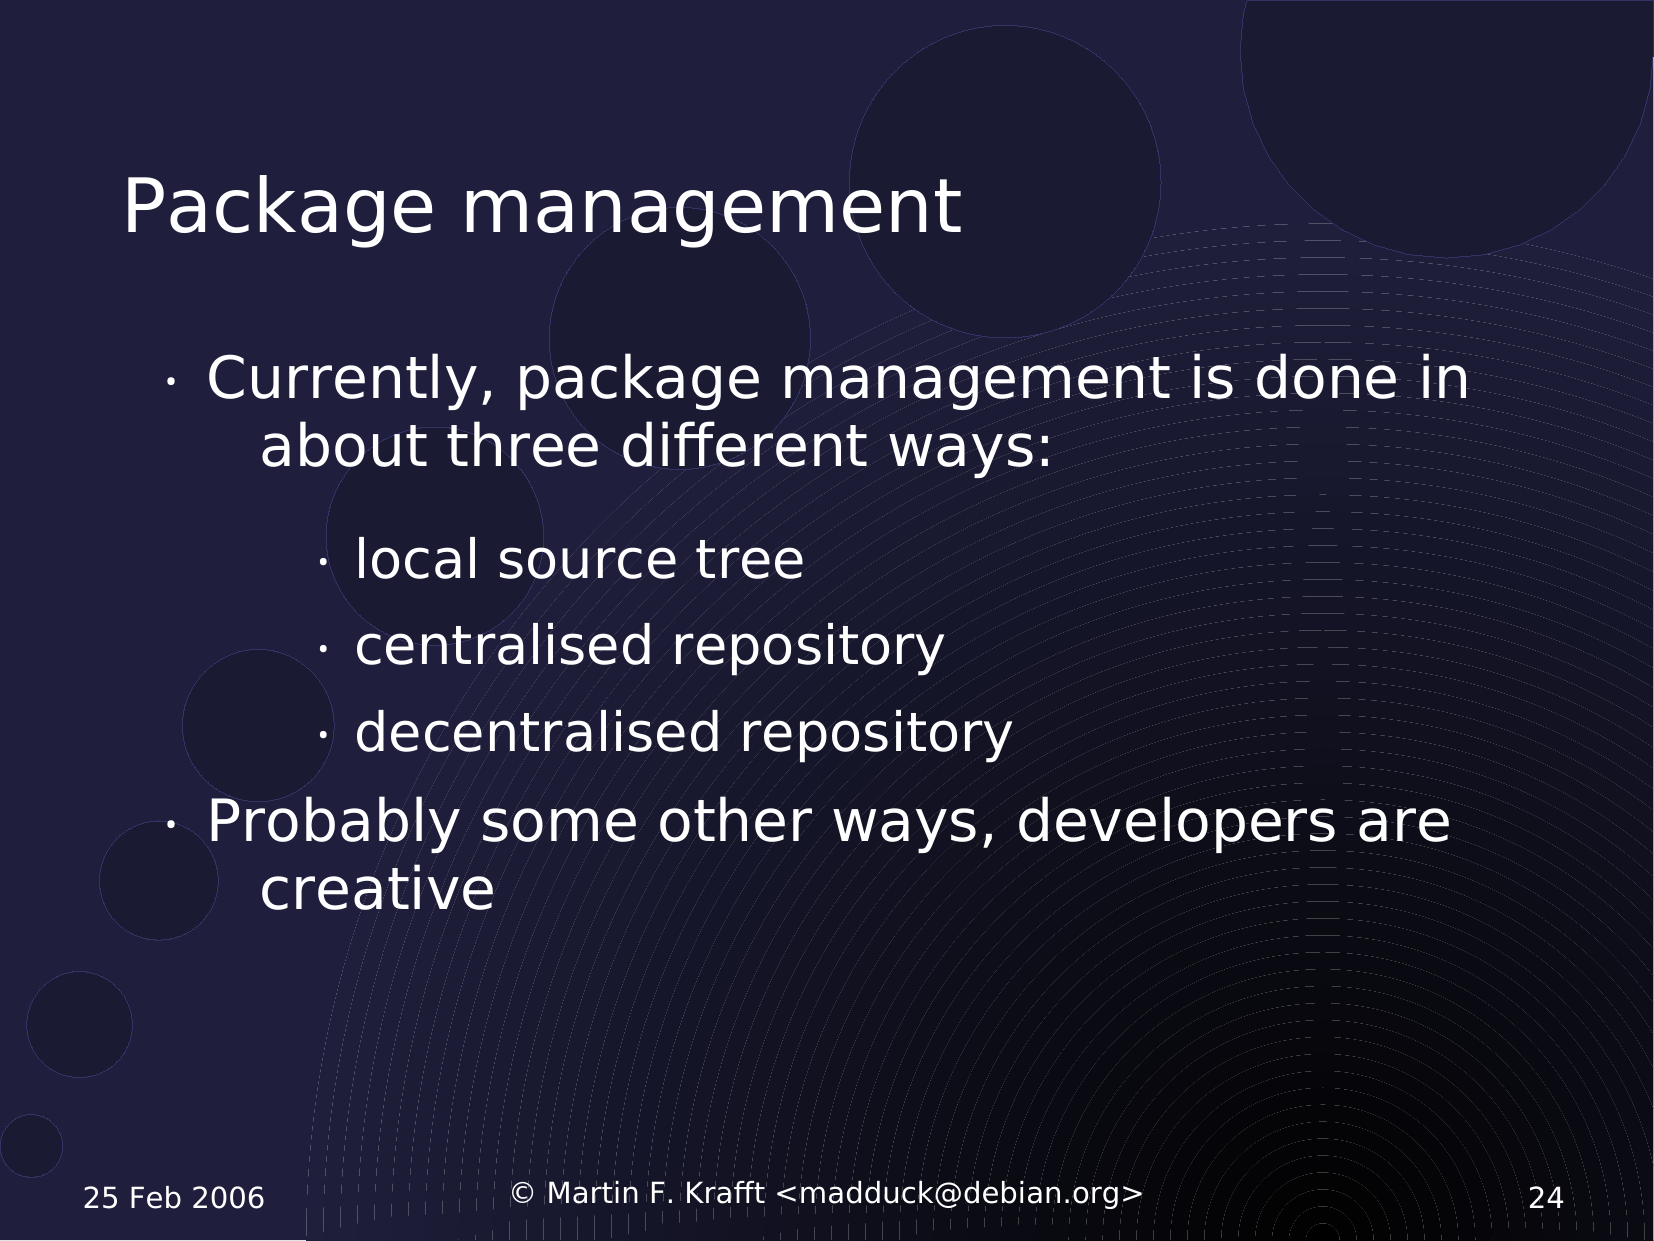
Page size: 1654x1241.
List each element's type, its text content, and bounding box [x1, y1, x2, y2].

list Currently, package management is done in about three different ways: local source tree centralised repository decentralised repository Probably some other ways, developers are creative [118, 344, 1534, 1127]
title Package management [121, 102, 1534, 311]
